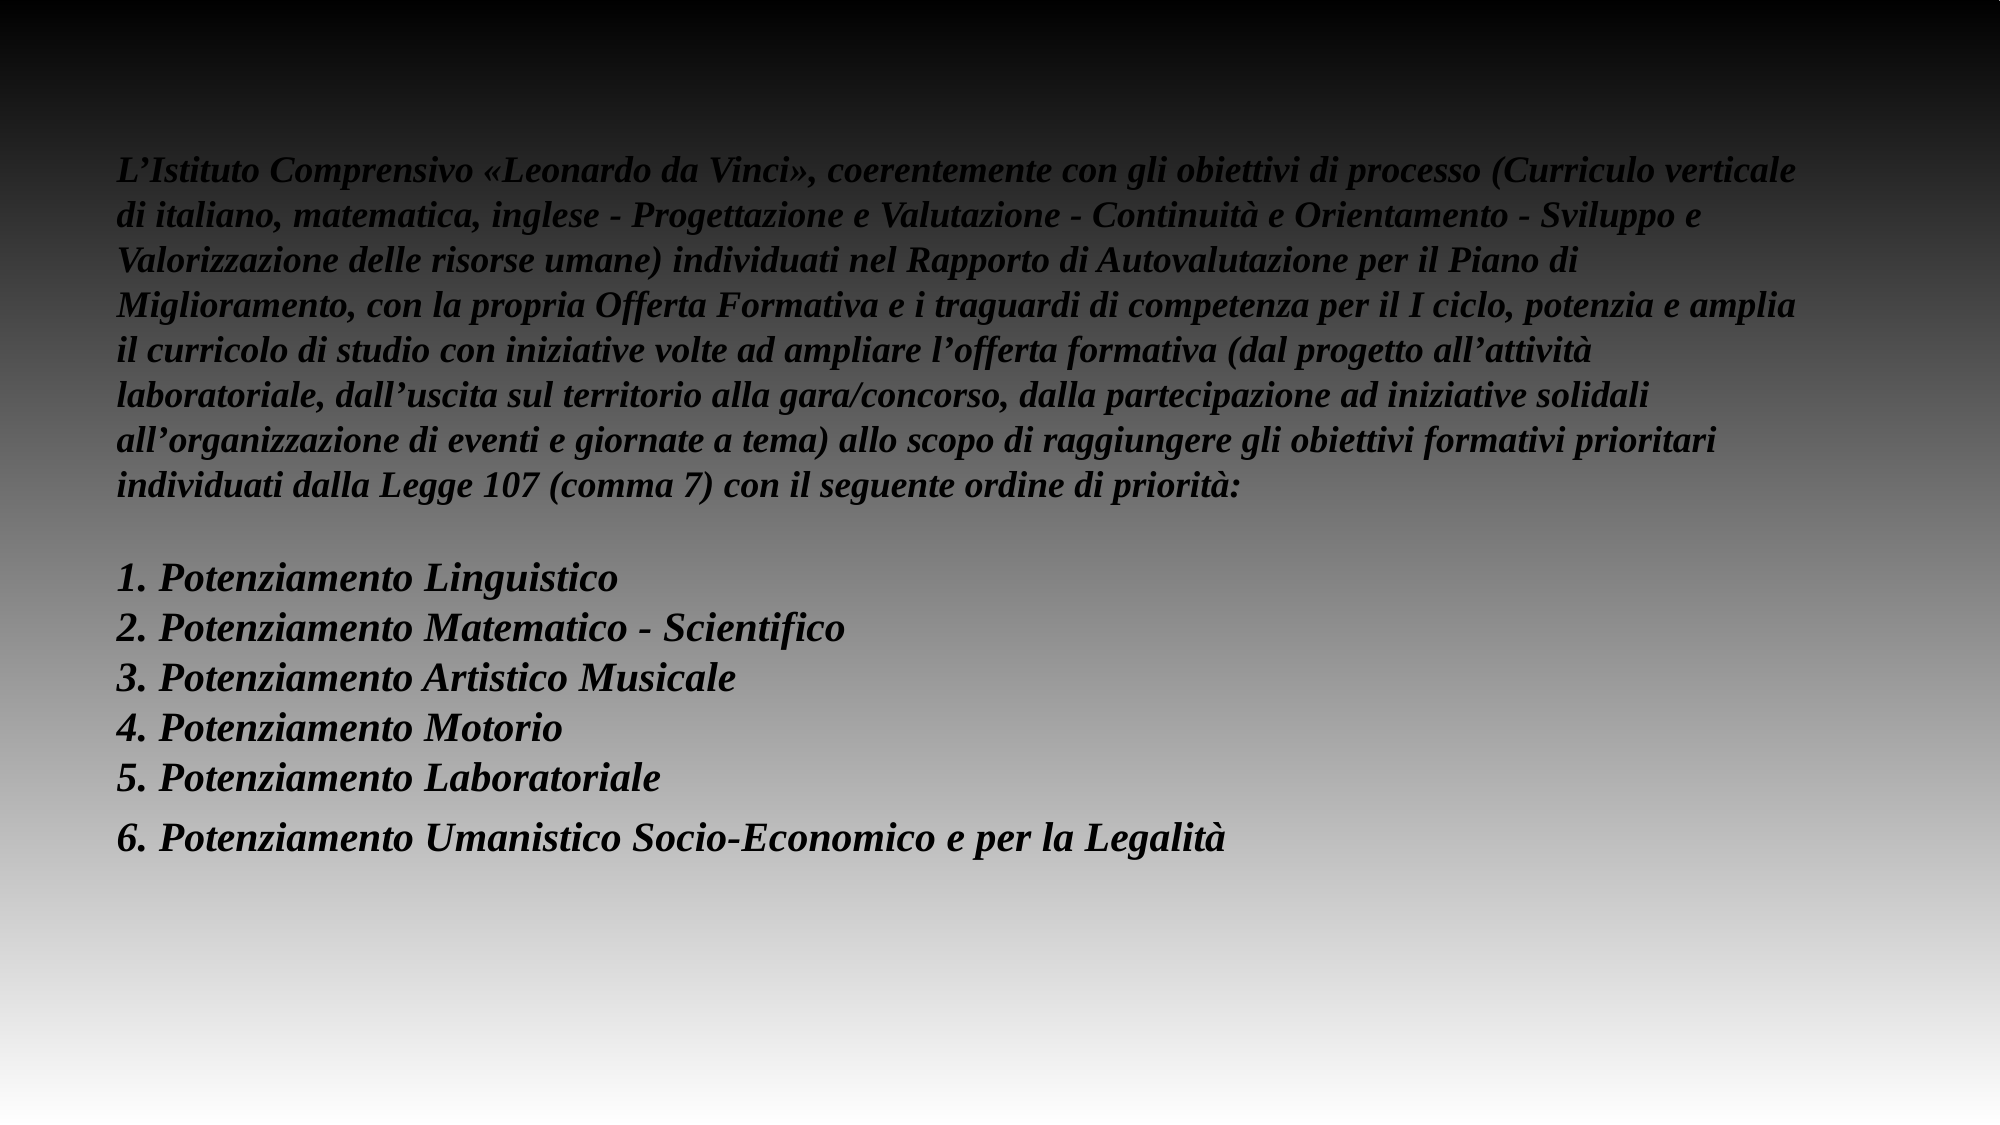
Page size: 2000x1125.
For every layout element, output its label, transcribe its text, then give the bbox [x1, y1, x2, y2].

text_box L’Istituto Comprensivo «Leonardo da Vinci», coerentemente con gli obiettivi di processo (Curriculo verticale di italiano, matematica, inglese - Progettazione e Valutazione - Continuità e Orientamento - Sviluppo e Valorizzazione delle risorse umane) individuati nel Rapporto di Autovalutazione per il Piano di Miglioramento, con la propria Offerta Formativa e i traguardi di competenza per il I ciclo, potenzia e amplia il curricolo di studio con iniziative volte ad ampliare l’offerta formativa (dal progetto all’attività laboratoriale, dall’uscita sul territorio alla gara/concorso, dalla partecipazione ad iniziative solidali all’organizzazione di eventi e giornate a tema) allo scopo di raggiungere gli obiettivi formativi prioritari individuati dalla Legge 107 (comma 7) con il seguente ordine di priorità: 1. Potenziamento Linguistico 2. Potenziamento Matematico - Scientifico 3. Potenziamento Artistico Musicale 4. Potenziamento Motorio 5. Potenziamento Laboratoriale 6. Potenziamento Umanistico Socio-Economico e per la Legalità [101, 137, 1827, 1108]
